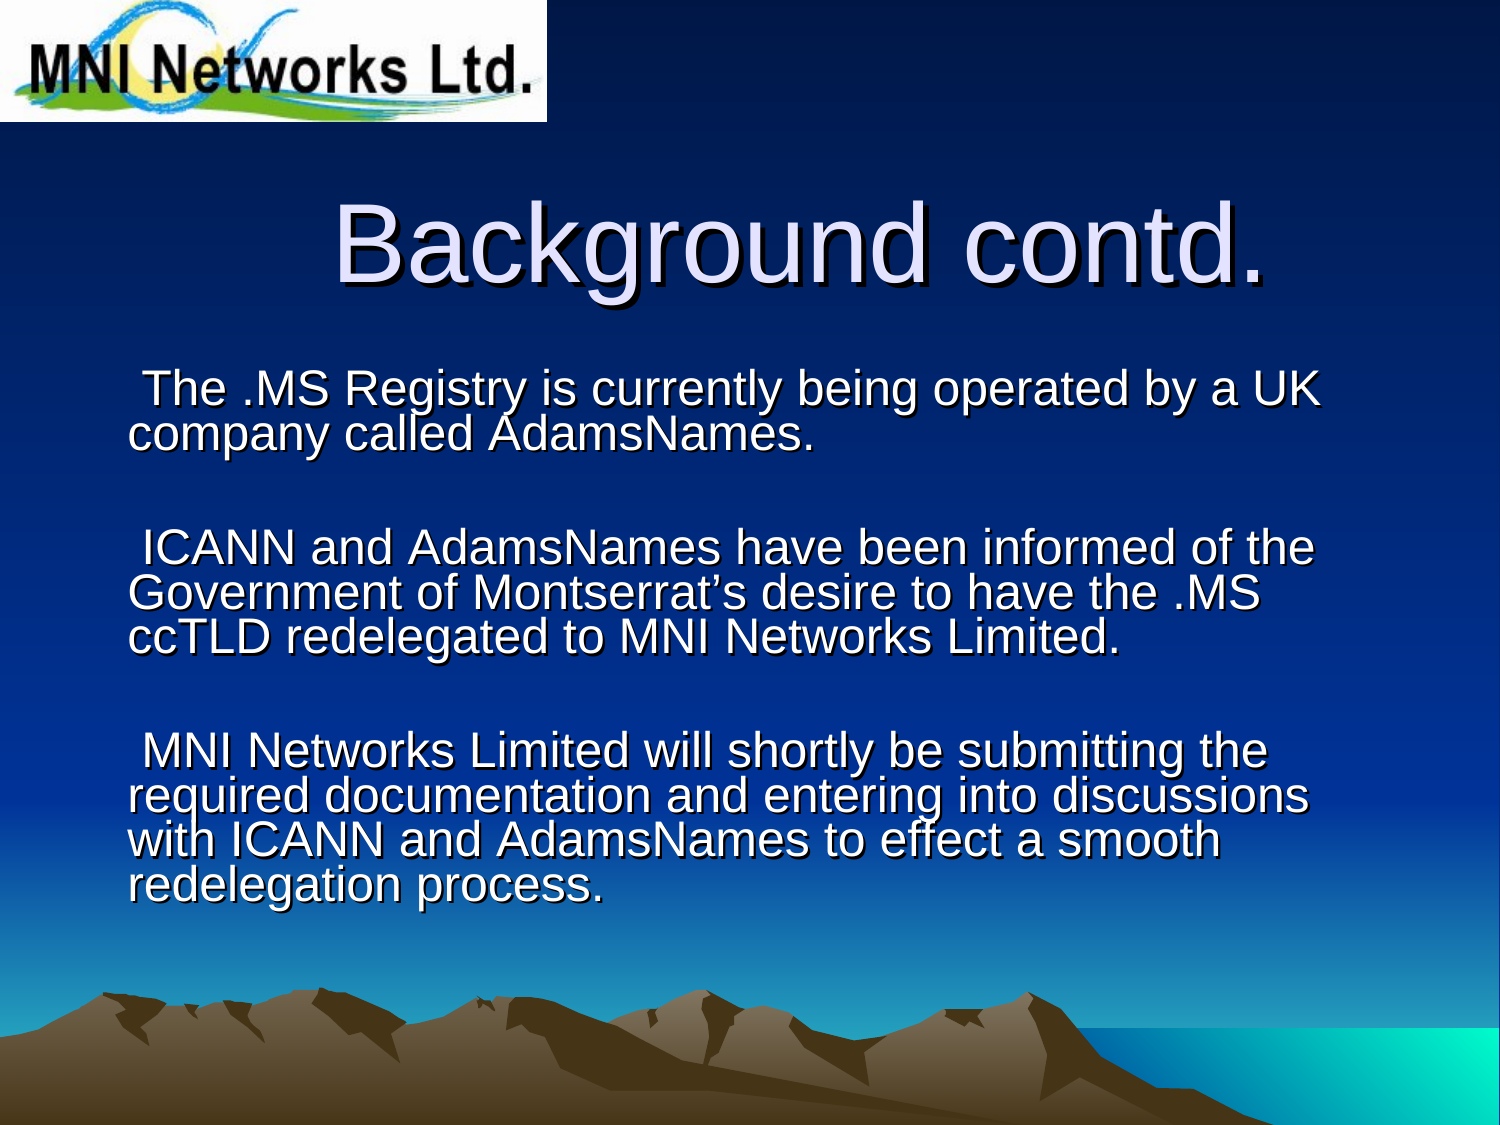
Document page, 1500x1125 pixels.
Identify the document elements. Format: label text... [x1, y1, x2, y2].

picture [0, 0, 547, 122]
subtitle The .MS Registry is currently being operated by a UK company called AdamsNames. ICANN and AdamsNames have been informed of the Government of Montserrat’s desire to have the .MS ccTLD redelegated to MNI Networks Limited. MNI Networks Limited will shortly be submitting the required documentation and entering into discussions with ICANN and AdamsNames to effect a smooth redelegation process. [112, 362, 1375, 963]
picture [1189, 1028, 1286, 1125]
title Background contd. [125, 149, 1476, 338]
